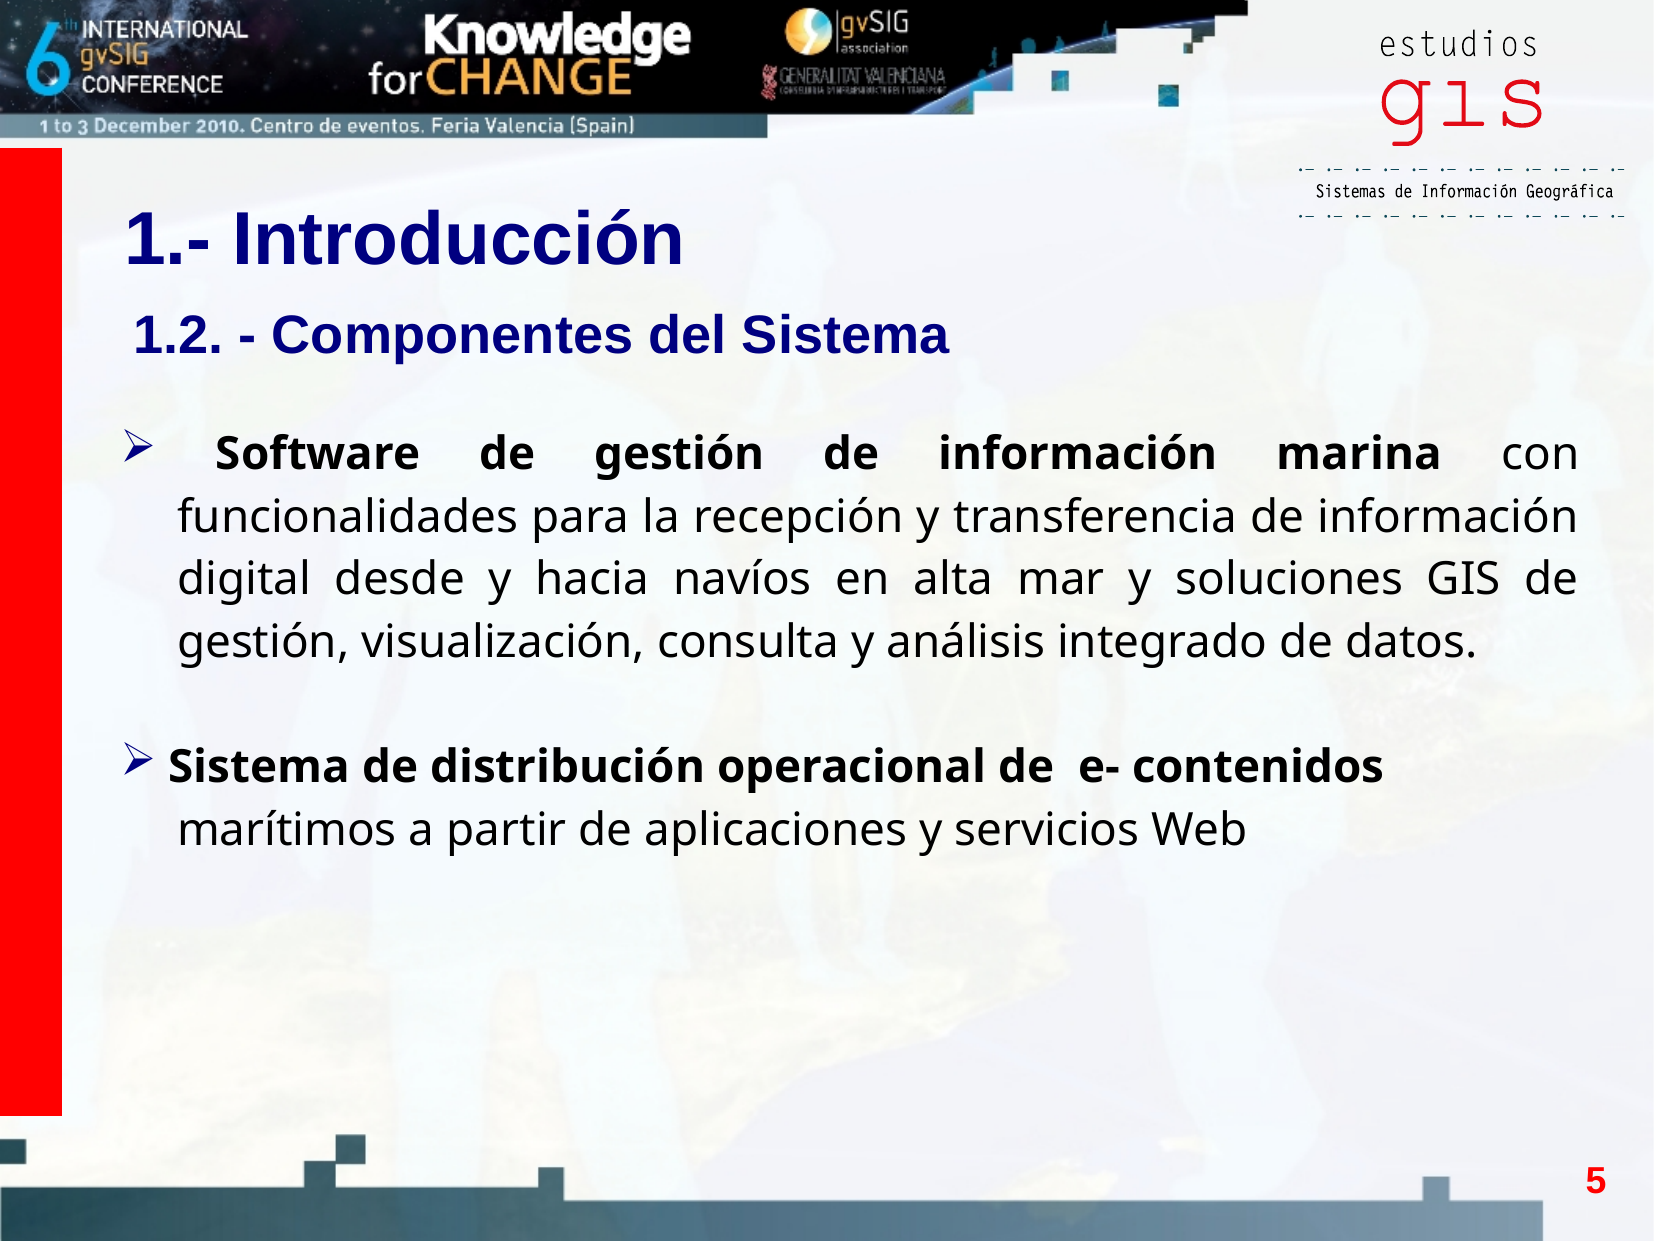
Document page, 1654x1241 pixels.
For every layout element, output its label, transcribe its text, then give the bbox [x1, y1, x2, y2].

text_box Software de gestión de información marina con funcionalidades para la recepción y transferencia de información digital desde y hacia navíos en alta mar y soluciones GIS de gestión, visualización, consulta y análisis integrado de datos. Sistema de distribución operacional de e- contenidos marítimos a partir de aplicaciones y servicios Web [105, 413, 1595, 871]
text_box 1.- Introducción 1.2. - Componentes del Sistema [88, 147, 1418, 409]
picture [0, 0, 1654, 1241]
text_box 5 [1570, 1151, 1654, 1210]
